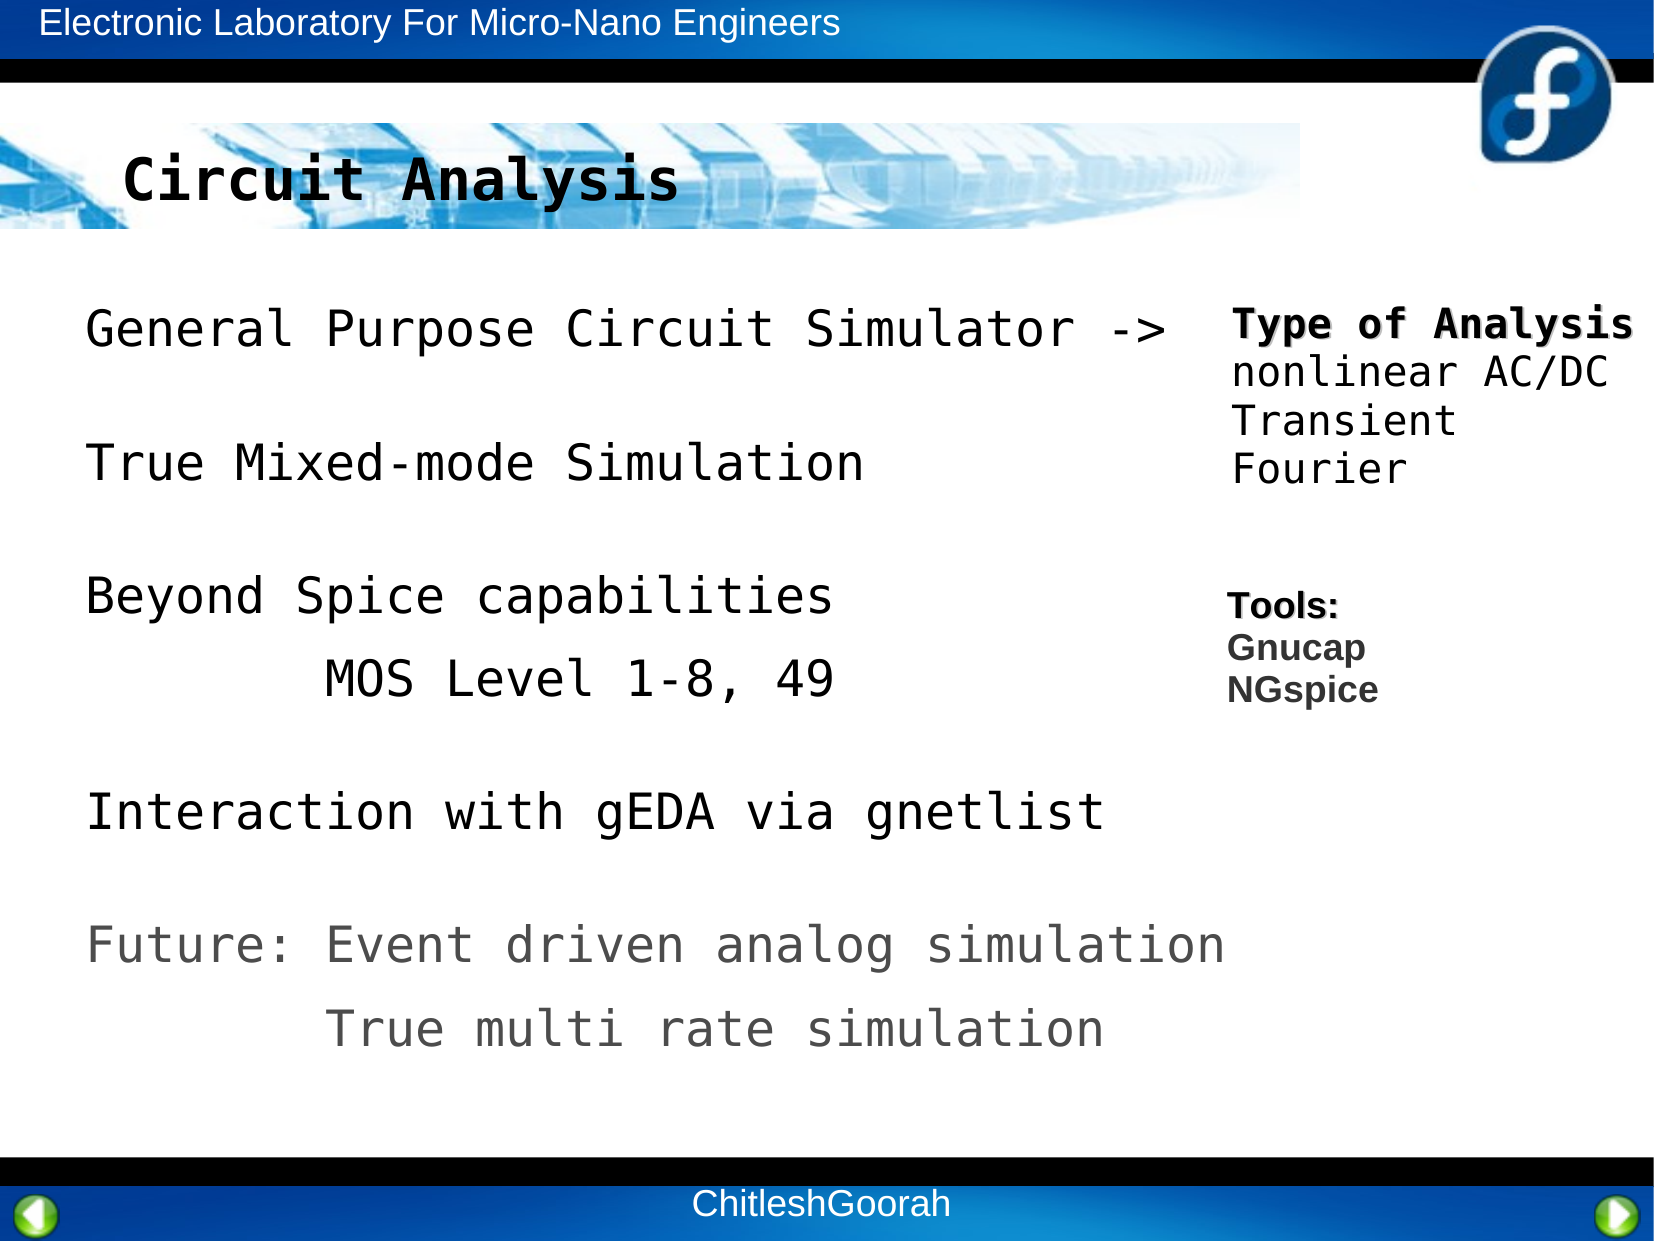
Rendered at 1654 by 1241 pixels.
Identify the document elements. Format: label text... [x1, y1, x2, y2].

text_box Circuit Analysis [106, 139, 851, 223]
picture [936, 1198, 945, 1213]
picture [914, 1206, 924, 1210]
picture [0, 1186, 1654, 1241]
picture [0, 0, 1654, 266]
text_box Type of Analysis nonlinear AC/DC Transient Fourier [1216, 291, 1652, 550]
text_box General Purpose Circuit Simulator -> True Mixed-mode Simulation Beyond Spice capabilities MOS Level 1-8, 49 Interaction with gEDA via gnetlist Future: Event driven analog simulation True multi rate simulation [70, 292, 1589, 1066]
text_box Tools: Gnucap NGspice [1212, 576, 1424, 762]
